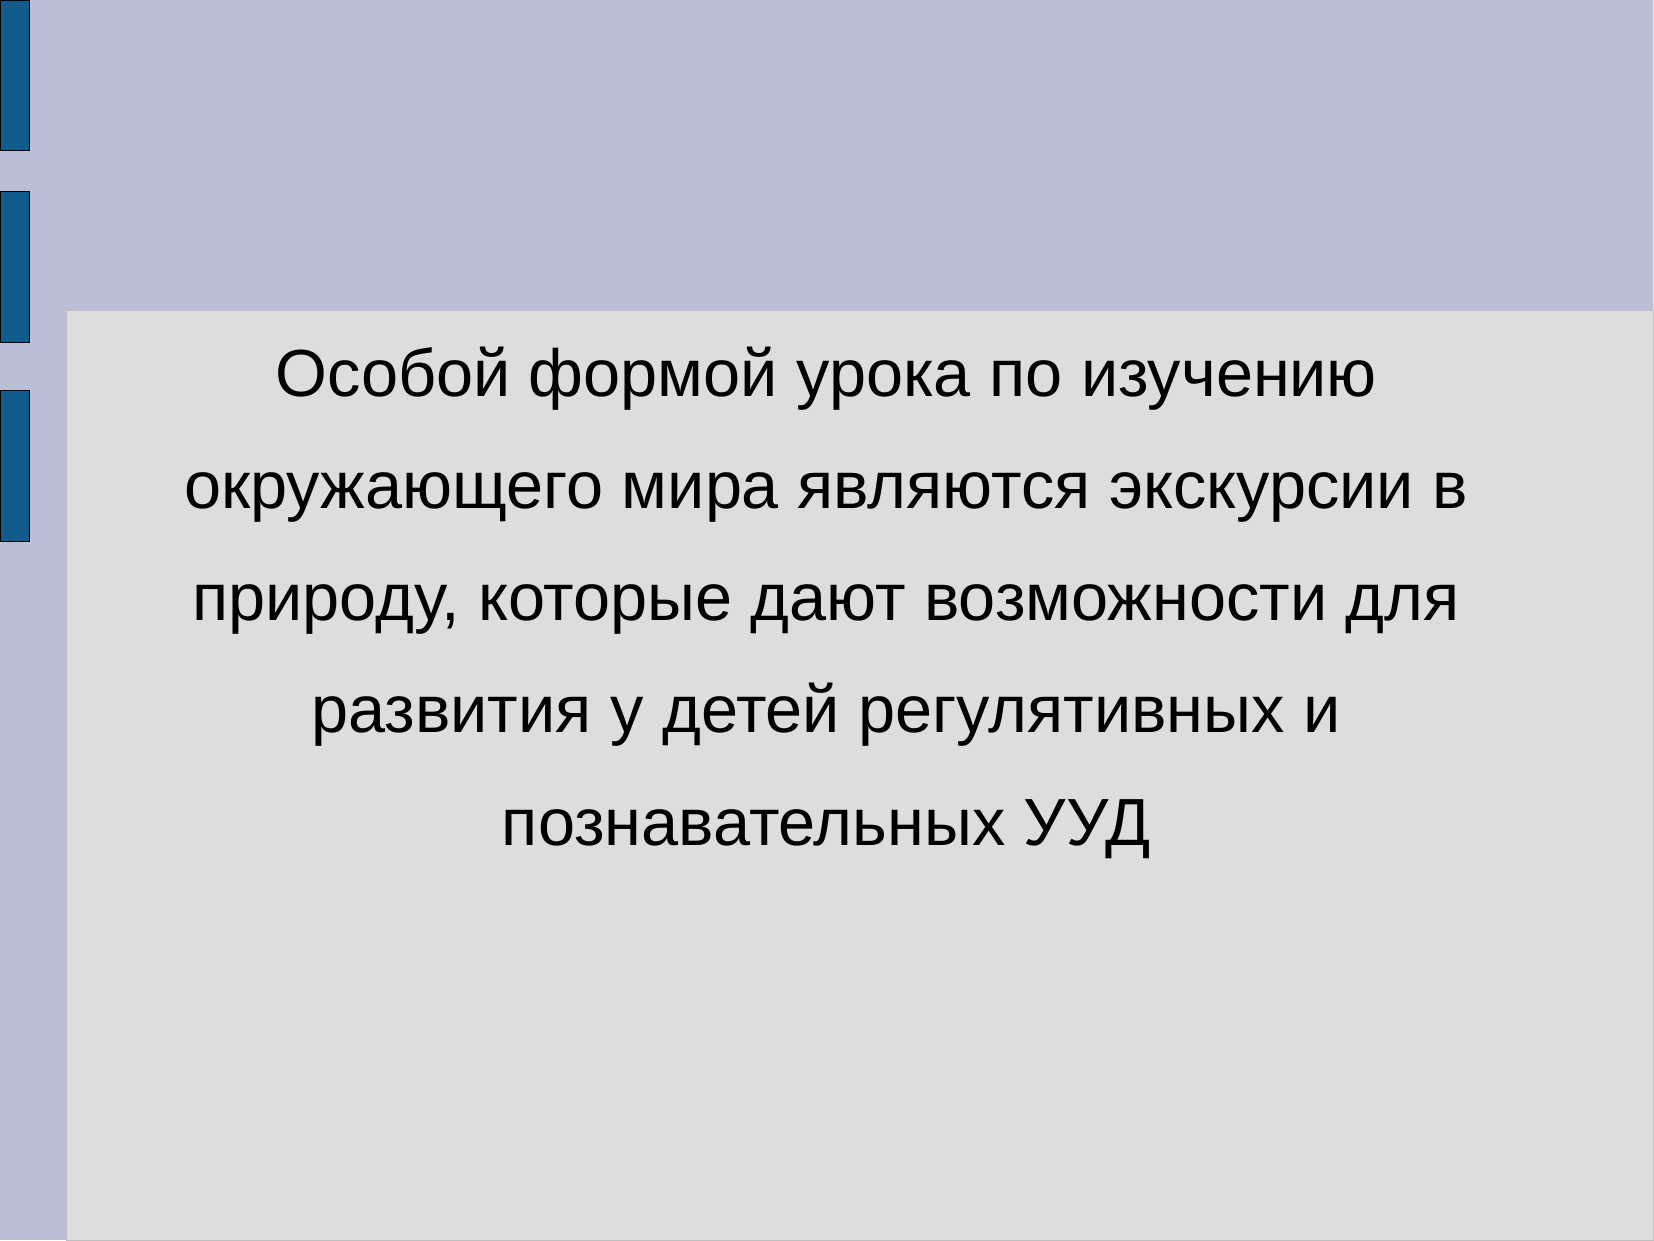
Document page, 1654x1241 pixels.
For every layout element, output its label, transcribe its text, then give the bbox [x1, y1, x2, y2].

subtitle Особой формой урока по изучению окружающего мира являются экскурсии в природу, которые дают возможности для развития у детей регулятивных и познавательных УУД [82, 49, 1571, 1109]
